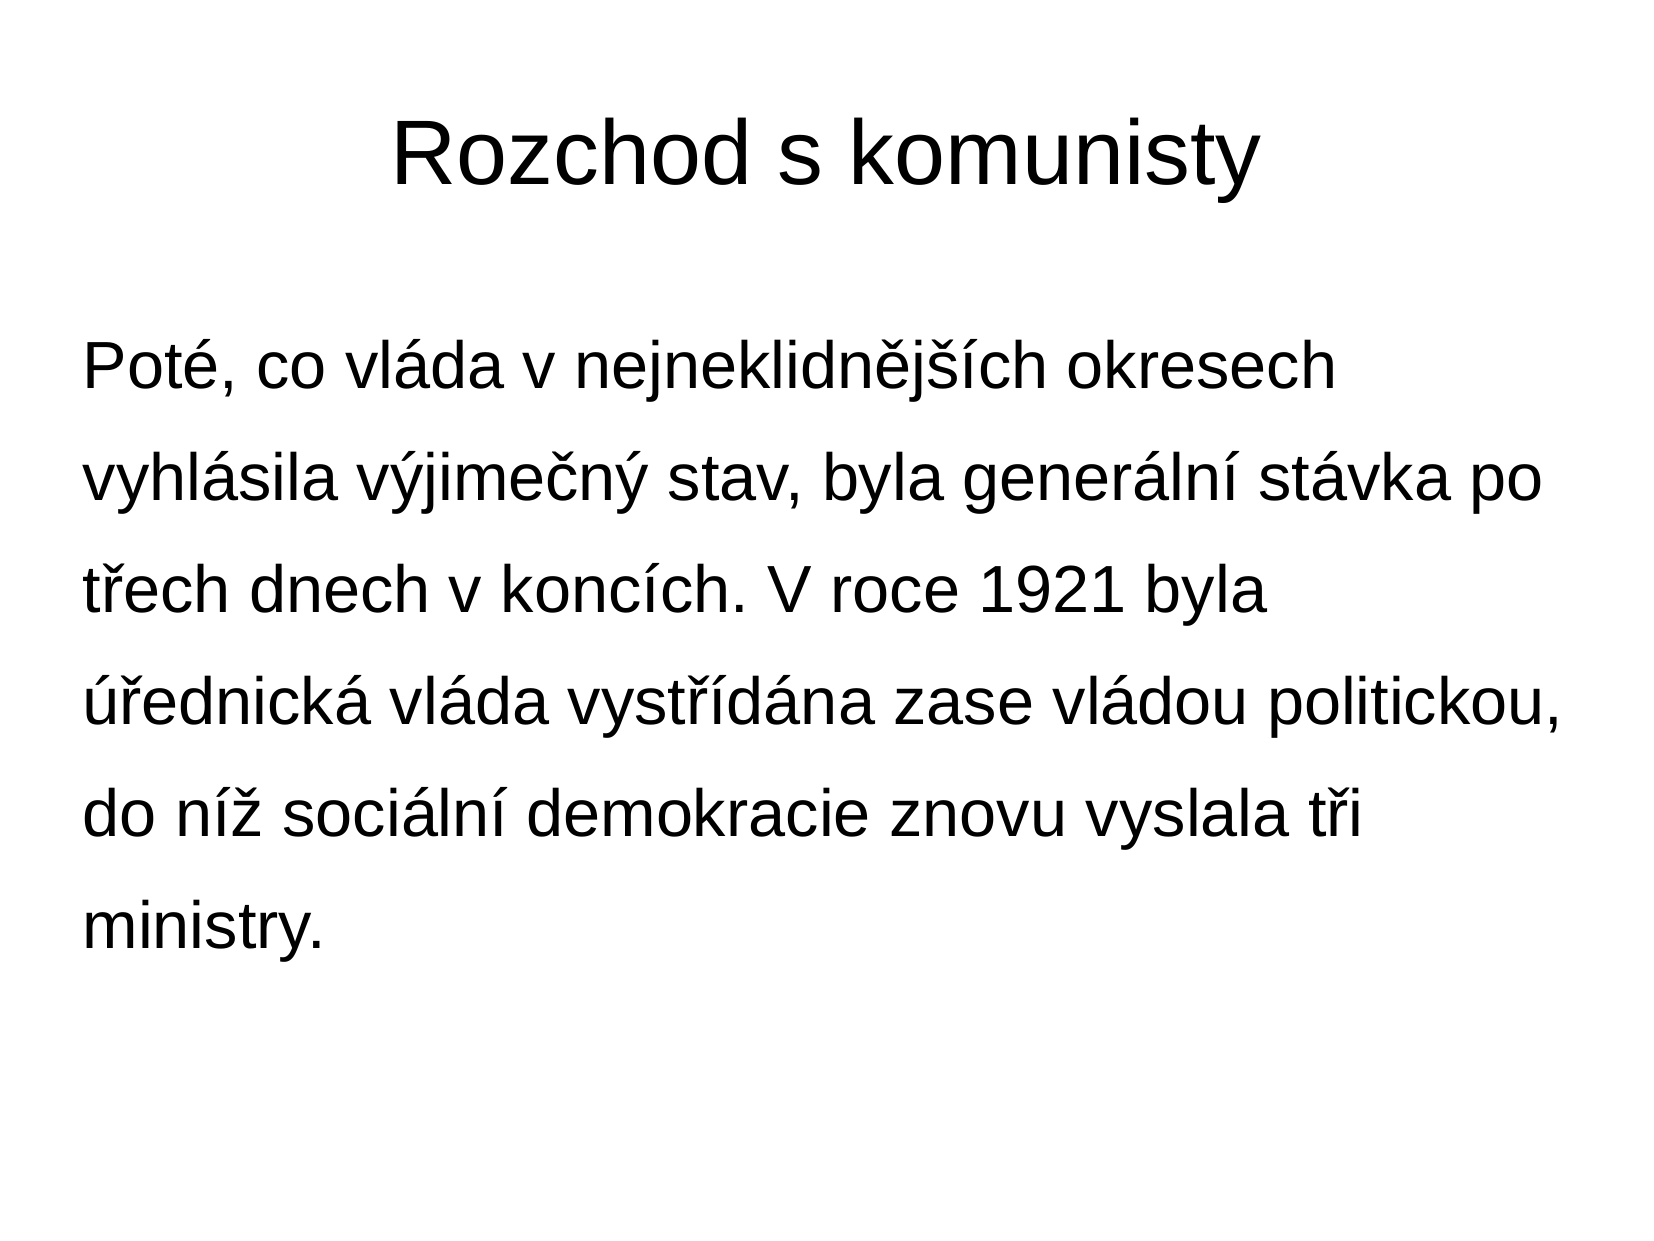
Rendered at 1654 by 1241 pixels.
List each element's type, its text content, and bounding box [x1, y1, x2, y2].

list Poté, co vláda v nejneklidnějších okresech vyhlásila výjimečný stav, byla generální stávka po třech dnech v koncích. V roce 1921 byla úřednická vláda vystřídána zase vládou politickou, do níž sociální demokracie znovu vyslala tři ministry. [82, 290, 1571, 1010]
title Rozchod s komunisty [82, 49, 1571, 257]
